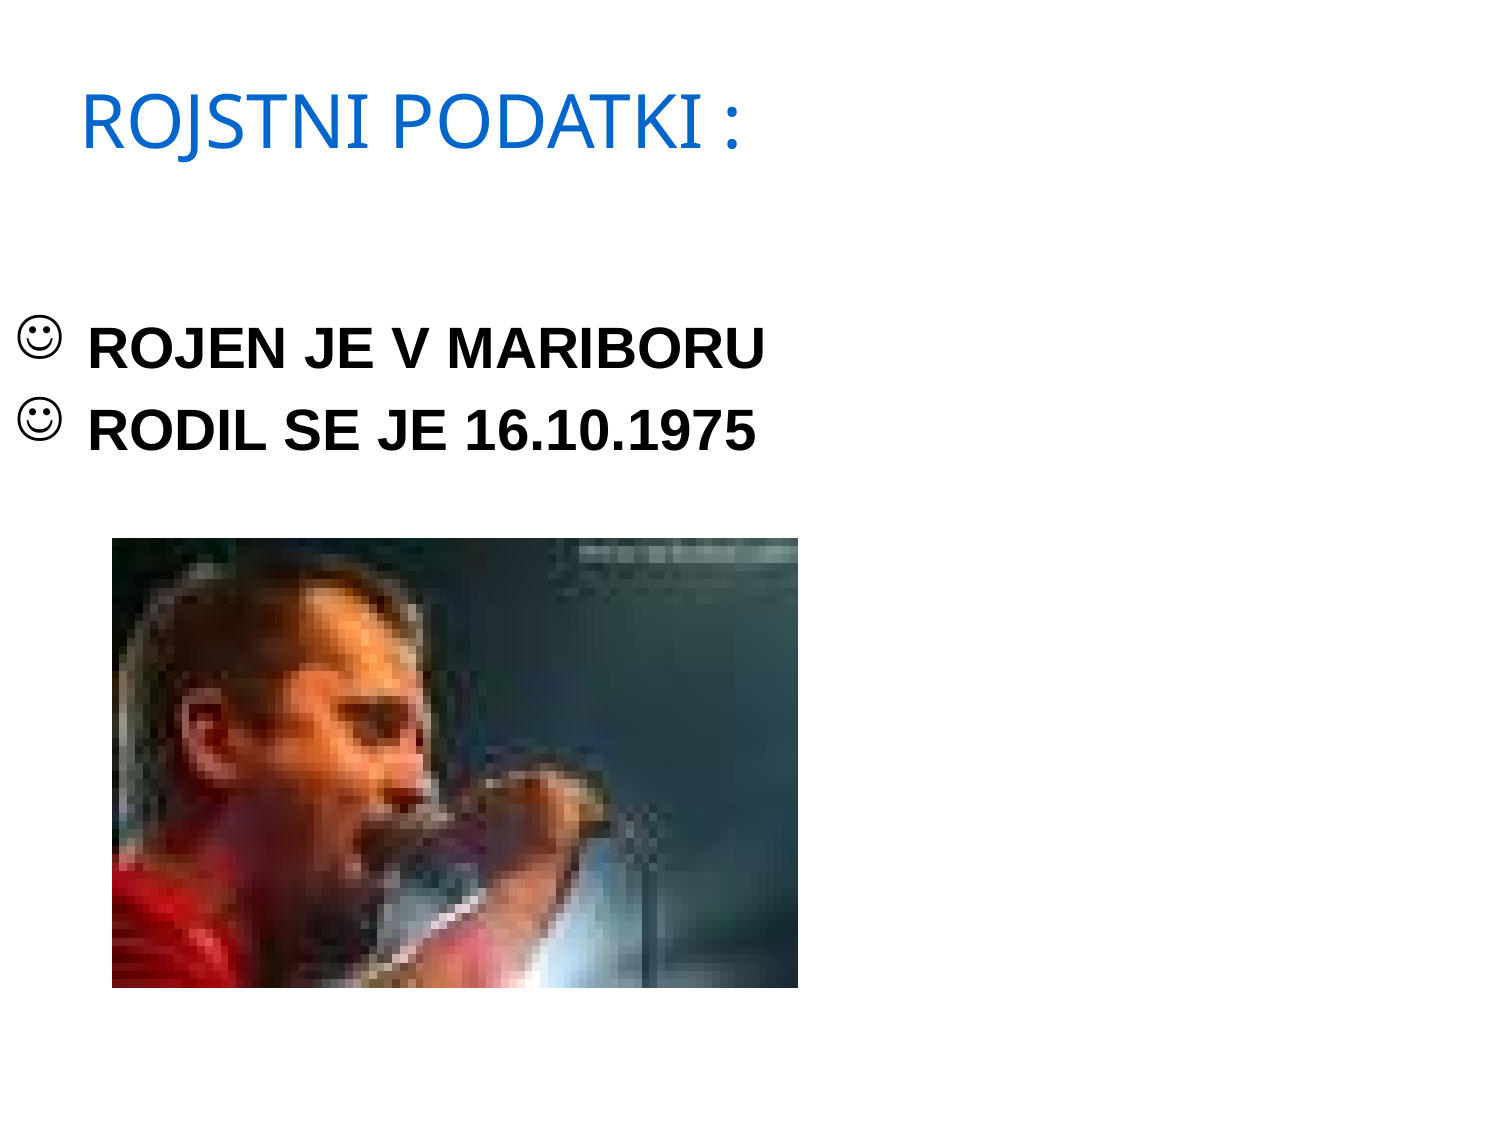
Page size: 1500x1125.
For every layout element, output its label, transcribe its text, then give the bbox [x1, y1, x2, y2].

picture [112, 538, 798, 988]
list ROJEN JE V MARIBORU RODIL SE JE 16.10.1975 [0, 302, 1384, 721]
text_box ROJSTNI PODATKI : [64, 66, 750, 232]
